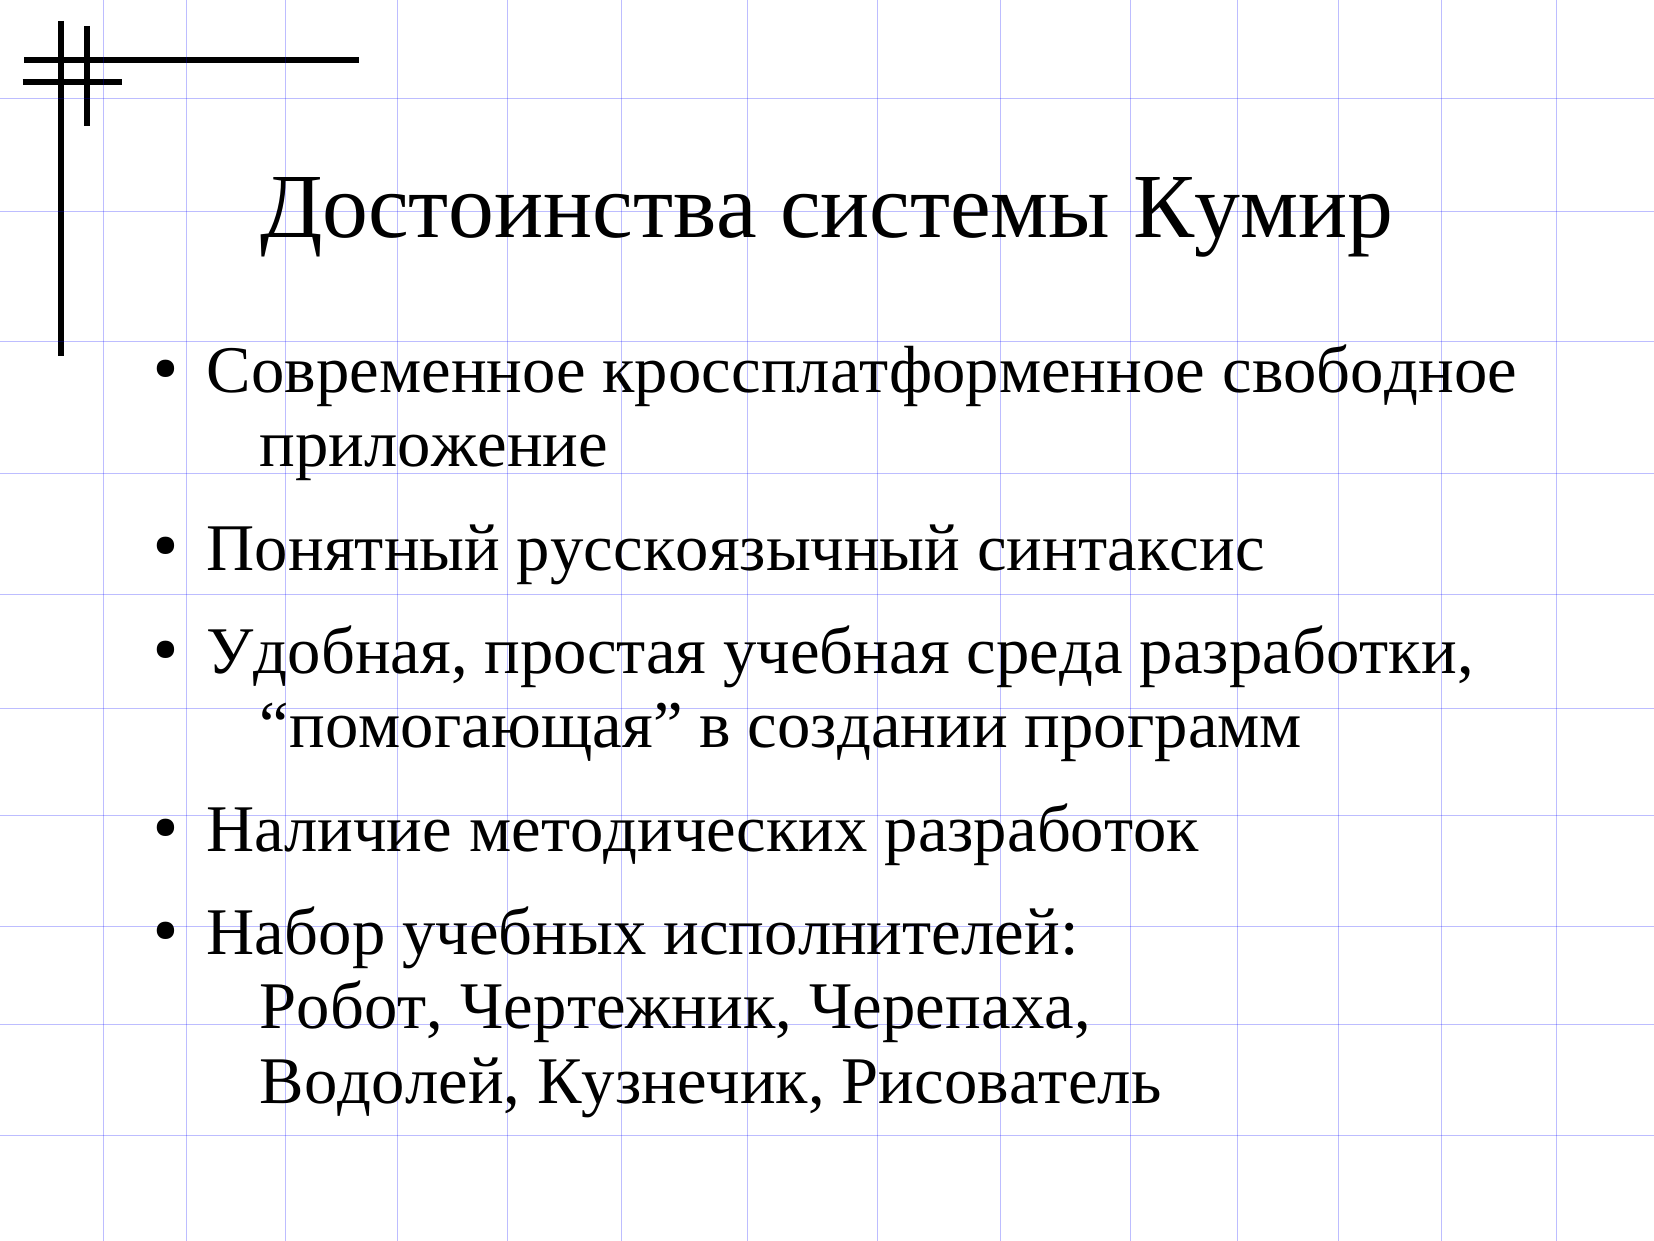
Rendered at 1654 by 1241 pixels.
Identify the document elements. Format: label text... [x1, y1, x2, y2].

list Современное кроссплатформенное свободное приложение Понятный русскоязычный синтаксис Удобная, простая учебная среда разработки, “помогающая” в создании программ Наличие методических разработок Набор учебных исполнителей: Робот, Чертежник, Черепаха, Водолей, Кузнечик, Рисователь [118, 333, 1531, 1152]
title Достоинства системы Кумир [121, 102, 1534, 311]
